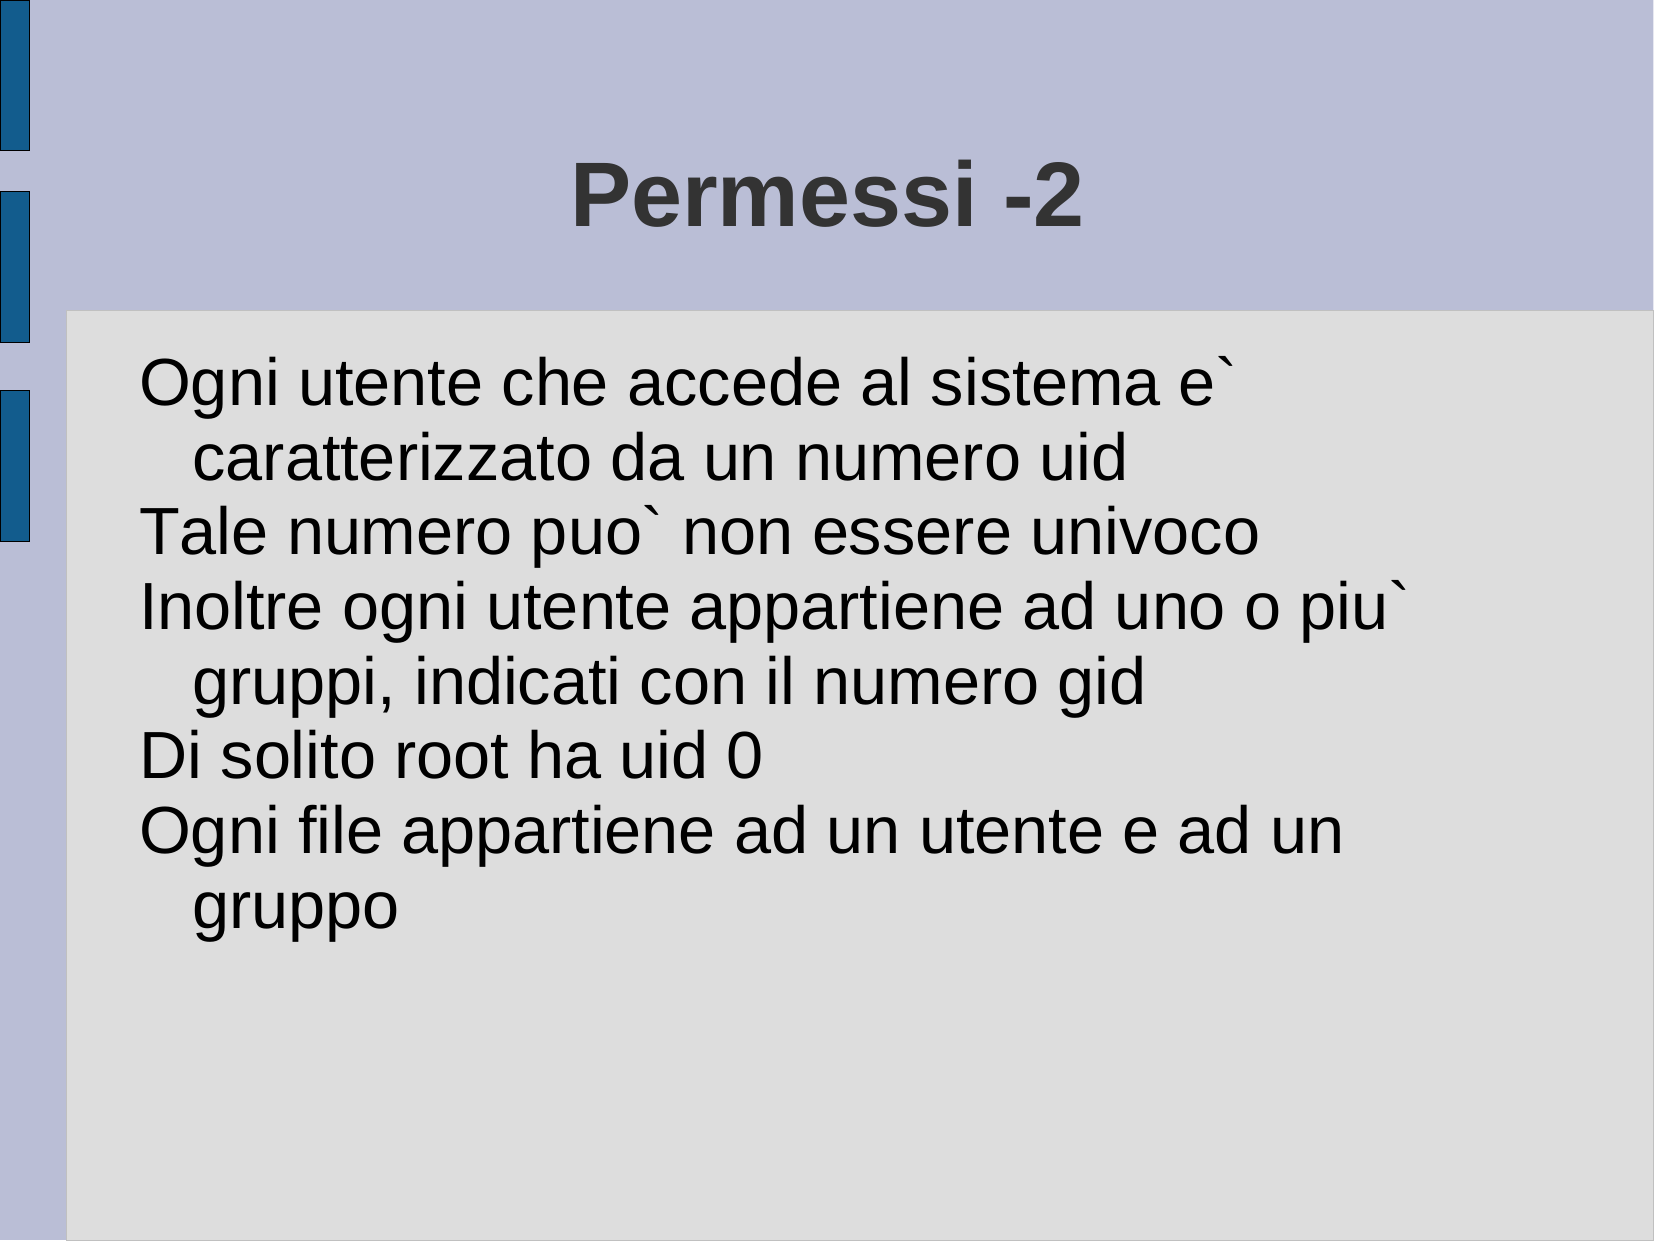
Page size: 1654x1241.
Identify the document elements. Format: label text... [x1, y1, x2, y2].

title Permessi -2 [121, 91, 1534, 299]
list Ogni utente che accede al sistema e` caratterizzato da un numero uid Tale numero puo` non essere univoco Inoltre ogni utente appartiene ad uno o piu` gruppi, indicati con il numero gid Di solito root ha uid 0 Ogni file appartiene ad un utente e ad un gruppo [121, 344, 1534, 1127]
